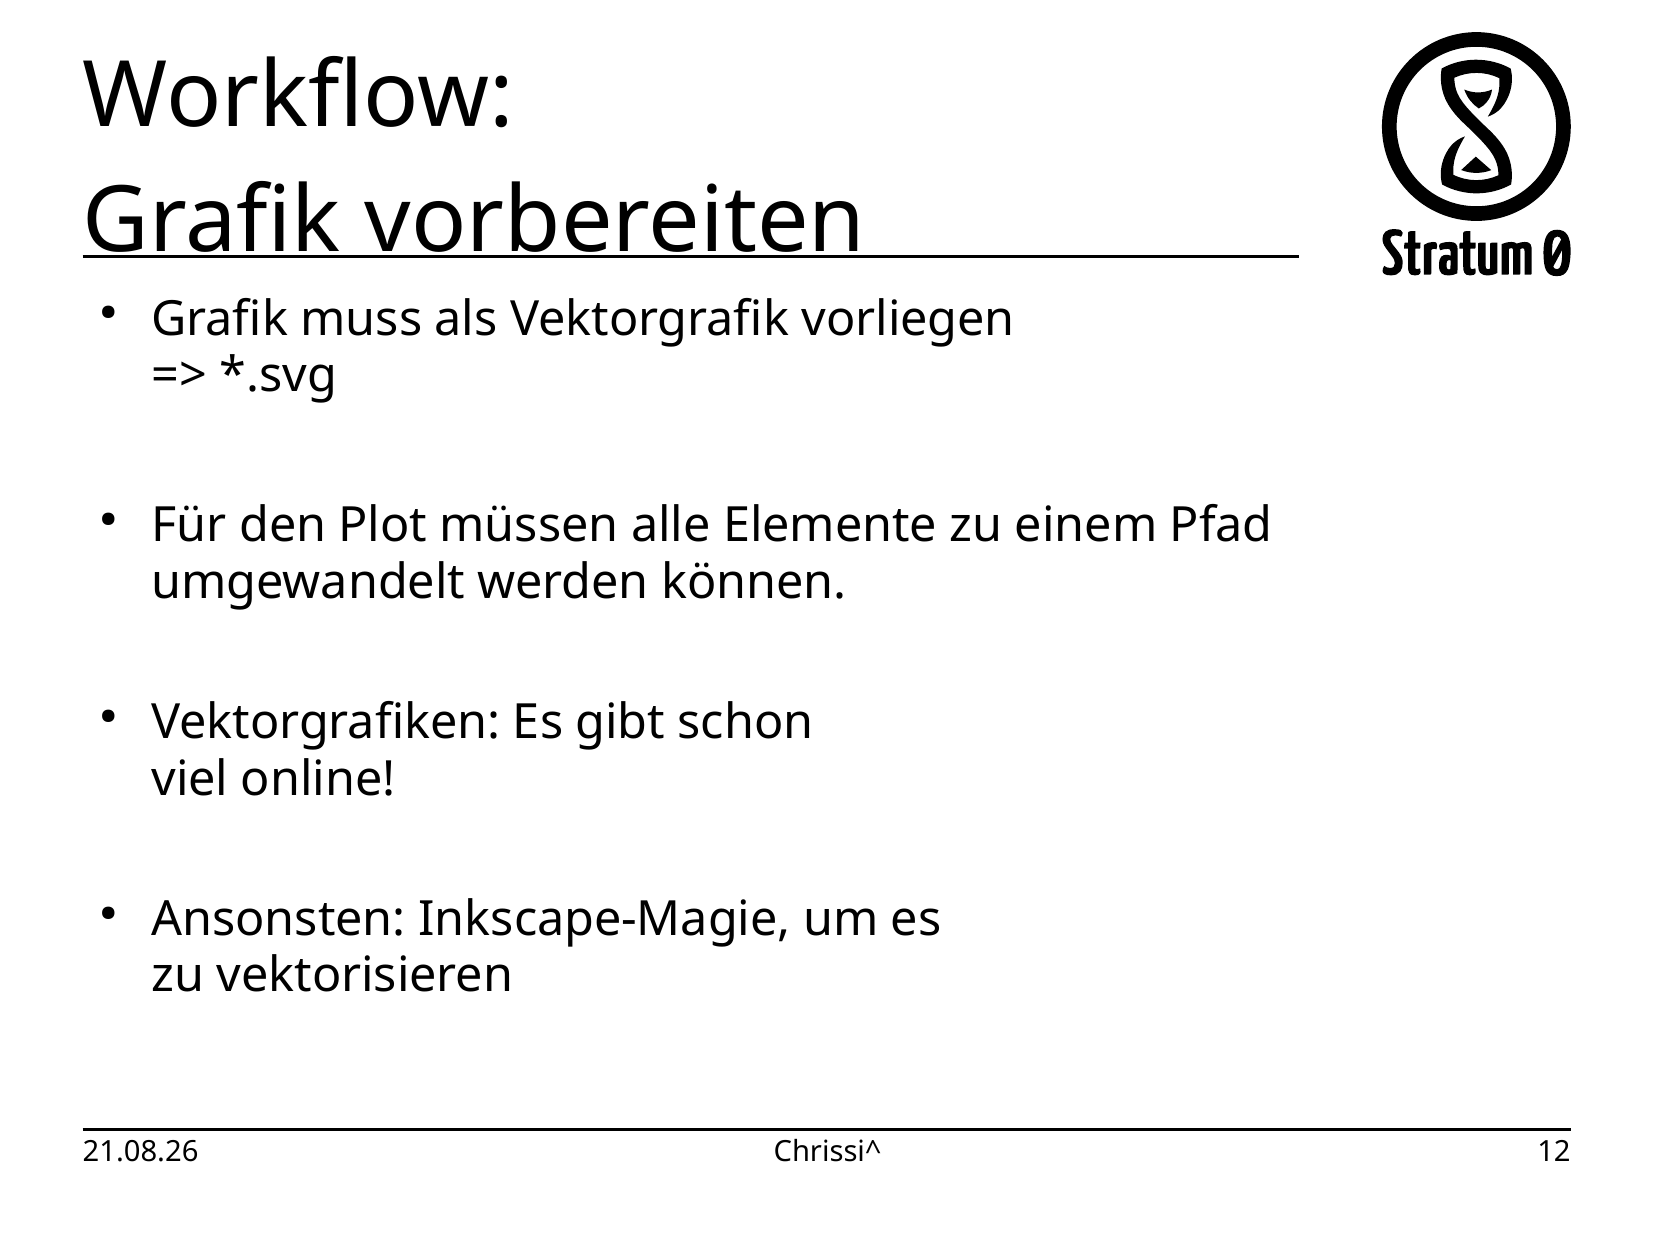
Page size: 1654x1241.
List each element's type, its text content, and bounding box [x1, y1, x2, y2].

list Grafik muss als Vektorgrafik vorliegen => *.svg Für den Plot müssen alle Elemente zu einem Pfad umgewandelt werden können. Vektorgrafiken: Es gibt schon viel online! Ansonsten: Inkscape-Magie, um es zu vektorisieren [82, 290, 1538, 1010]
title Workflow: Grafik vorbereiten [82, 45, 1300, 261]
